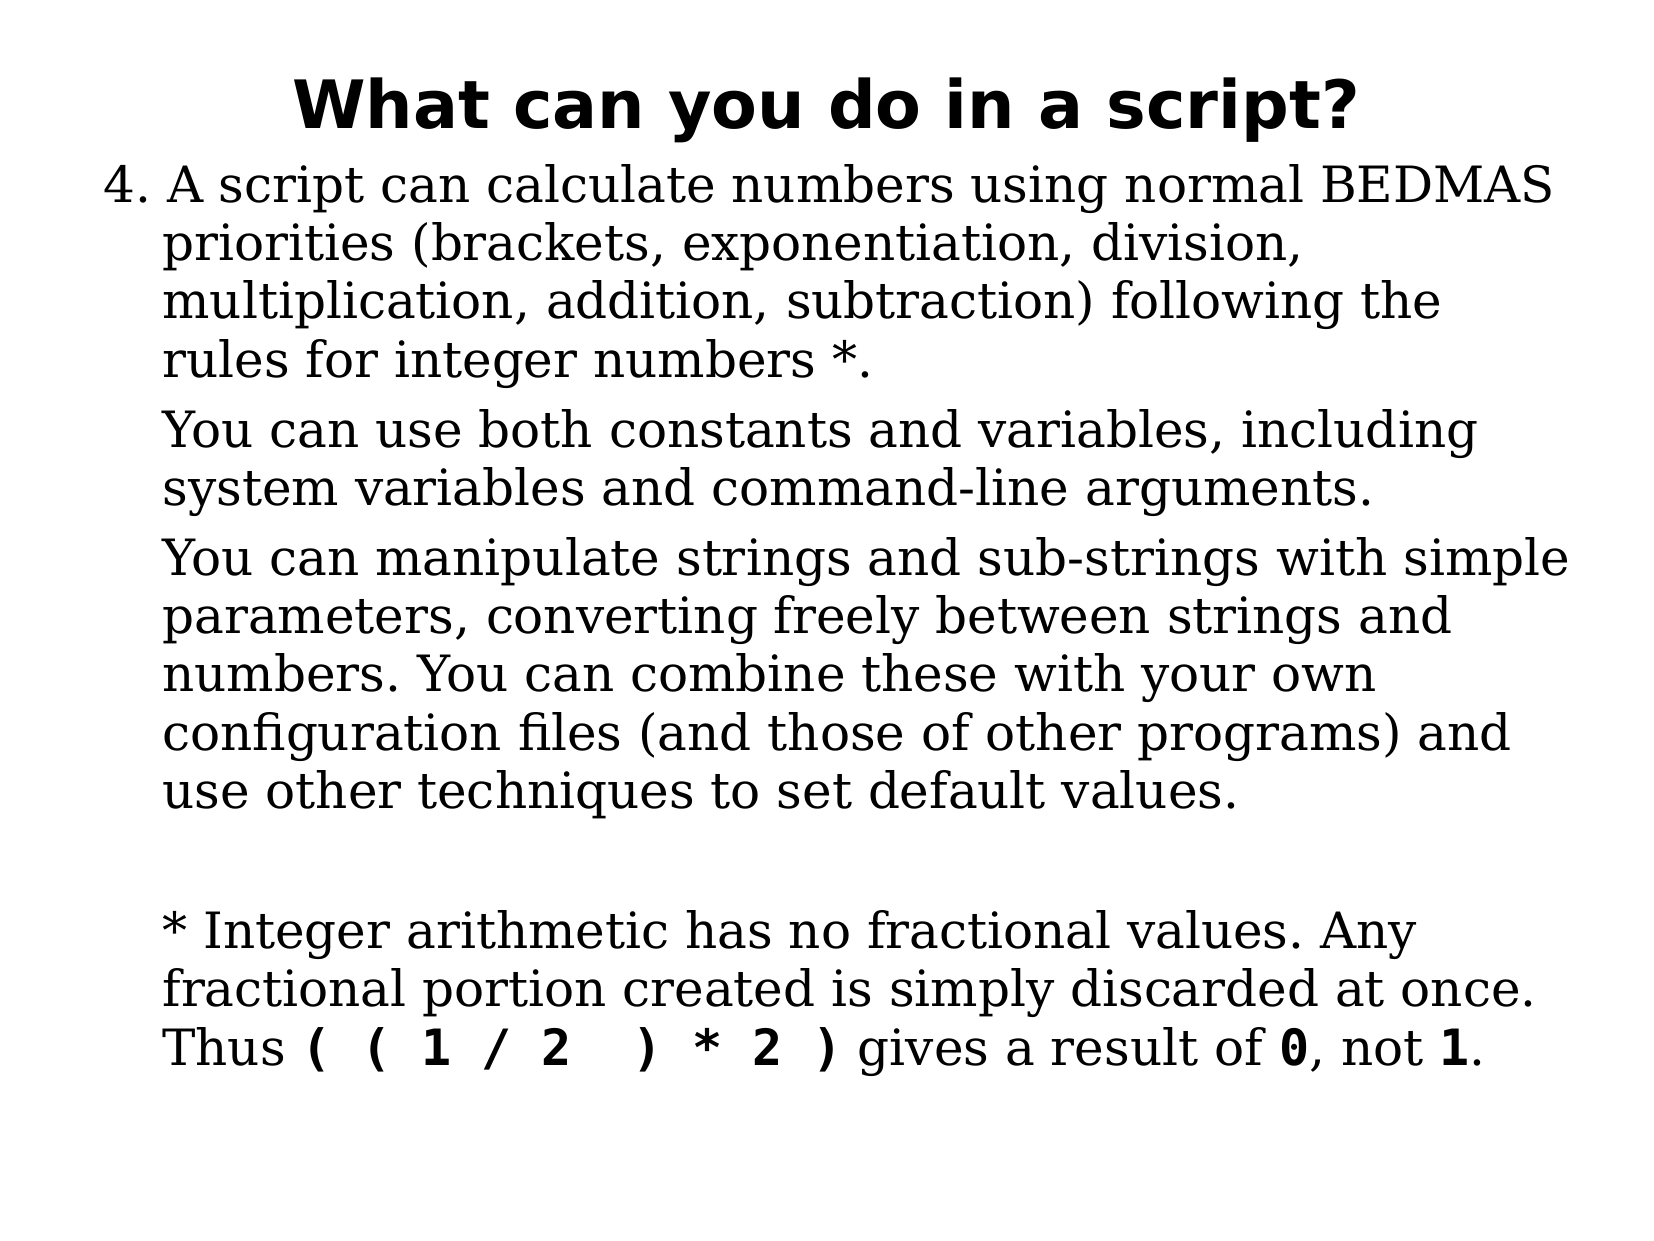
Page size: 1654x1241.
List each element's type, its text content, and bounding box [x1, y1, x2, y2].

text_box What can you do in a script? 4. A script can calculate numbers using normal BEDMAS priorities (brackets, exponentiation, division, multiplication, addition, subtraction) following the rules for integer numbers *. You can use both constants and variables, including system variables and command-line arguments. You can manipulate strings and sub-strings with simple parameters, converting freely between strings and numbers. You can combine these with your own configuration files (and those of other programs) and use other techniques to set default values. * Integer arithmetic has no fractional values. Any fractional portion created is simply discarded at once. Thus ( ( 1 / 2 ) * 2 ) gives a result of 0, not 1. [59, 59, 1595, 1155]
